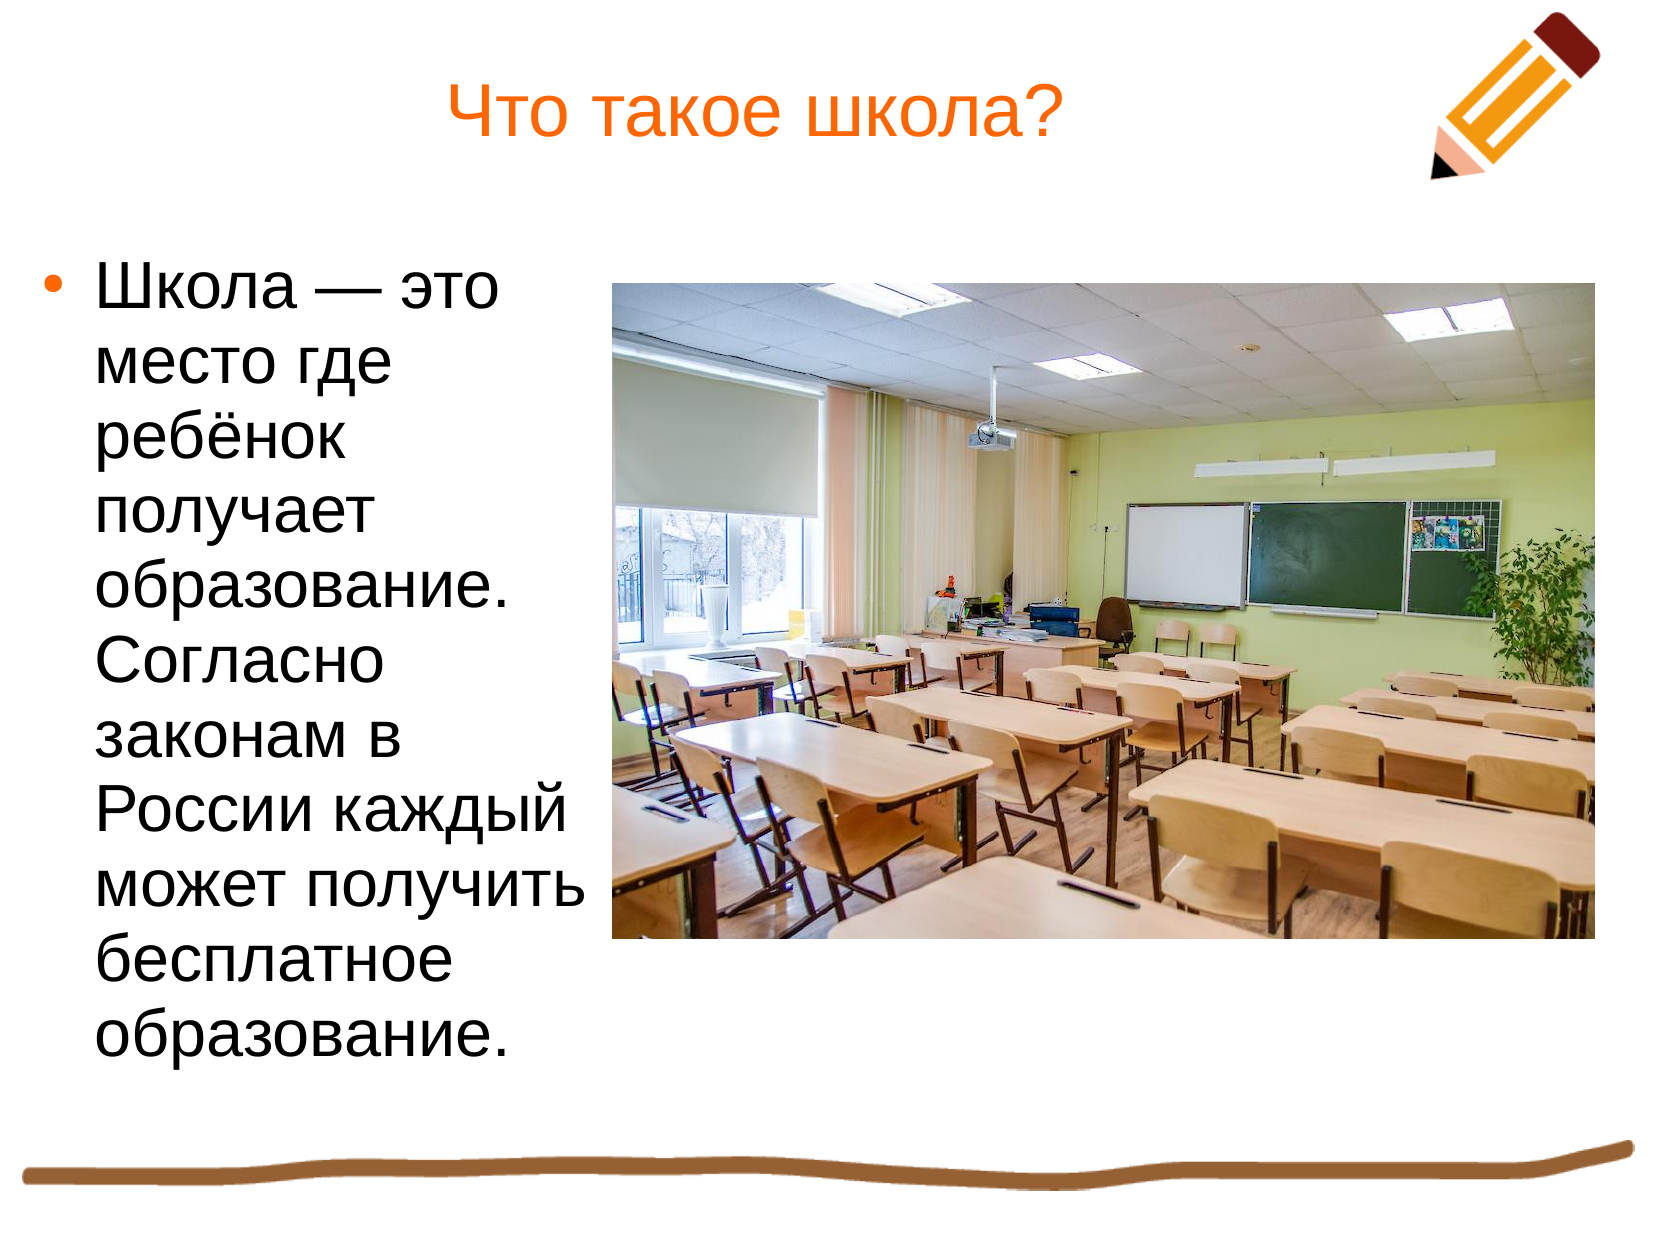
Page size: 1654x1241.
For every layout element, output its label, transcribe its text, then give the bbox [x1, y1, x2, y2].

picture [612, 283, 1595, 939]
picture [1430, 12, 1601, 181]
title Что такое школа? [82, 49, 1430, 172]
picture [22, 1140, 1635, 1191]
list Школа — это место где ребёнок получает образование. Согласно законам в России каждый может получить бесплатное образование. [23, 248, 638, 1098]
